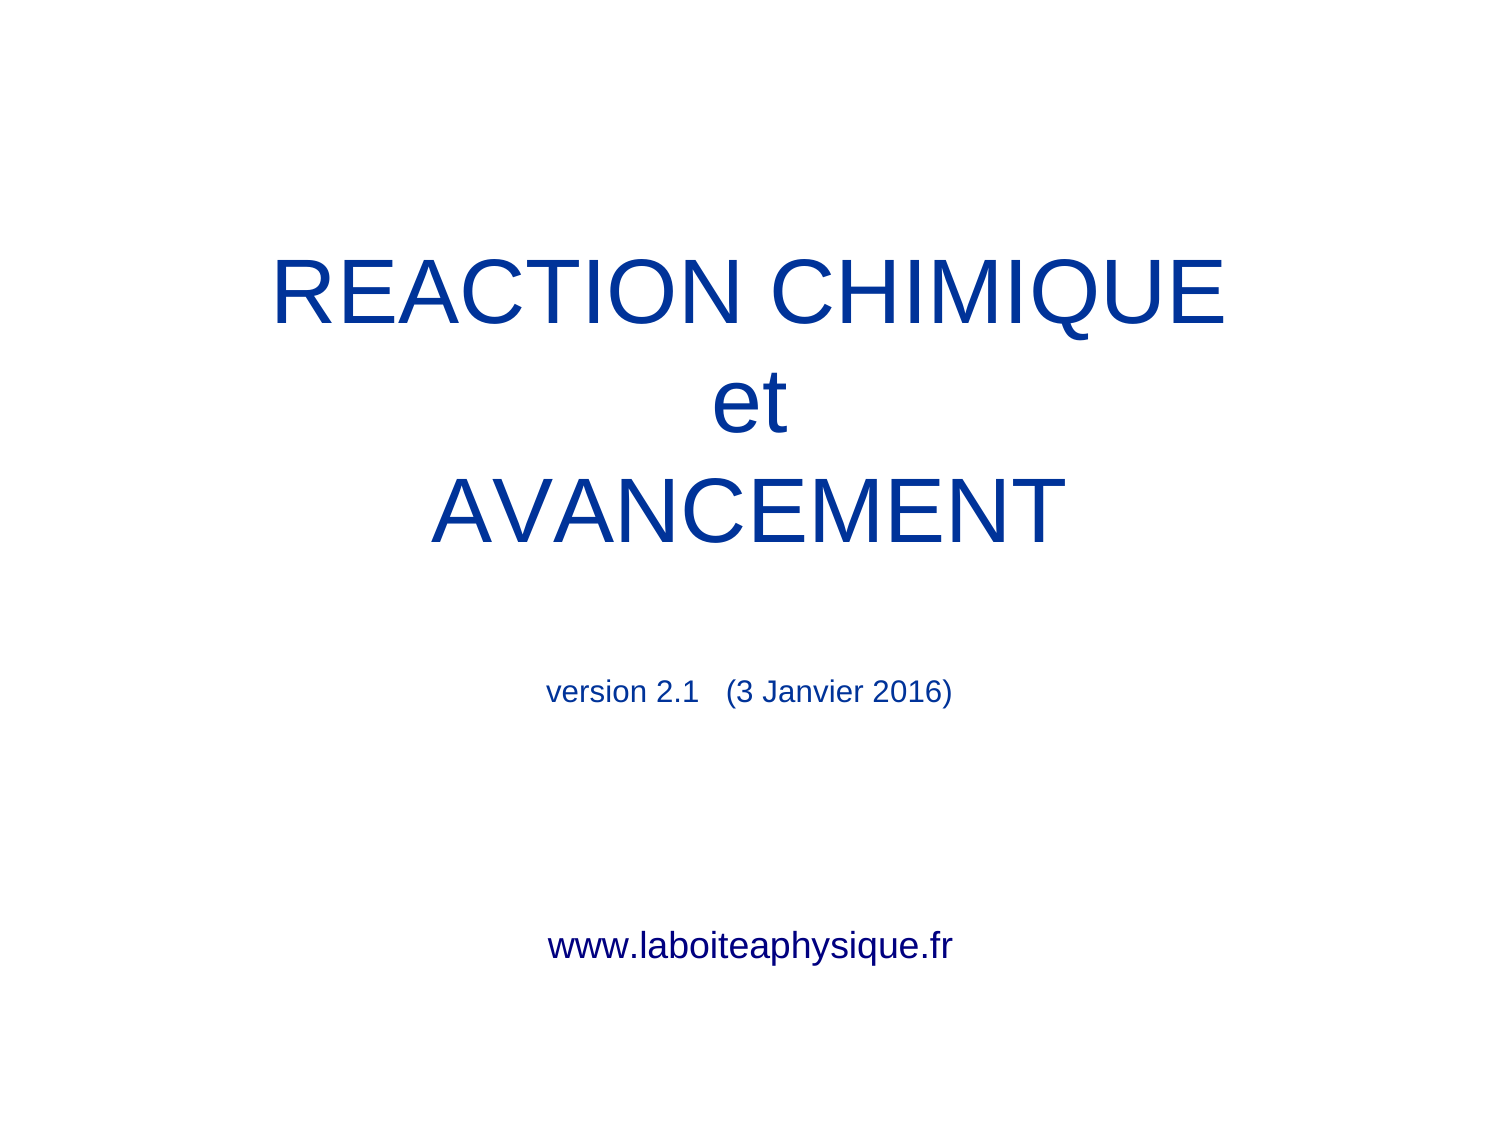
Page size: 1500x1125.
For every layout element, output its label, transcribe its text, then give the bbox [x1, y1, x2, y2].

title REACTION CHIMIQUE et AVANCEMENT version 2.1 (3 Janvier 2016) [112, 349, 1388, 591]
subtitle www.laboiteaphysique.fr [225, 921, 1276, 1028]
